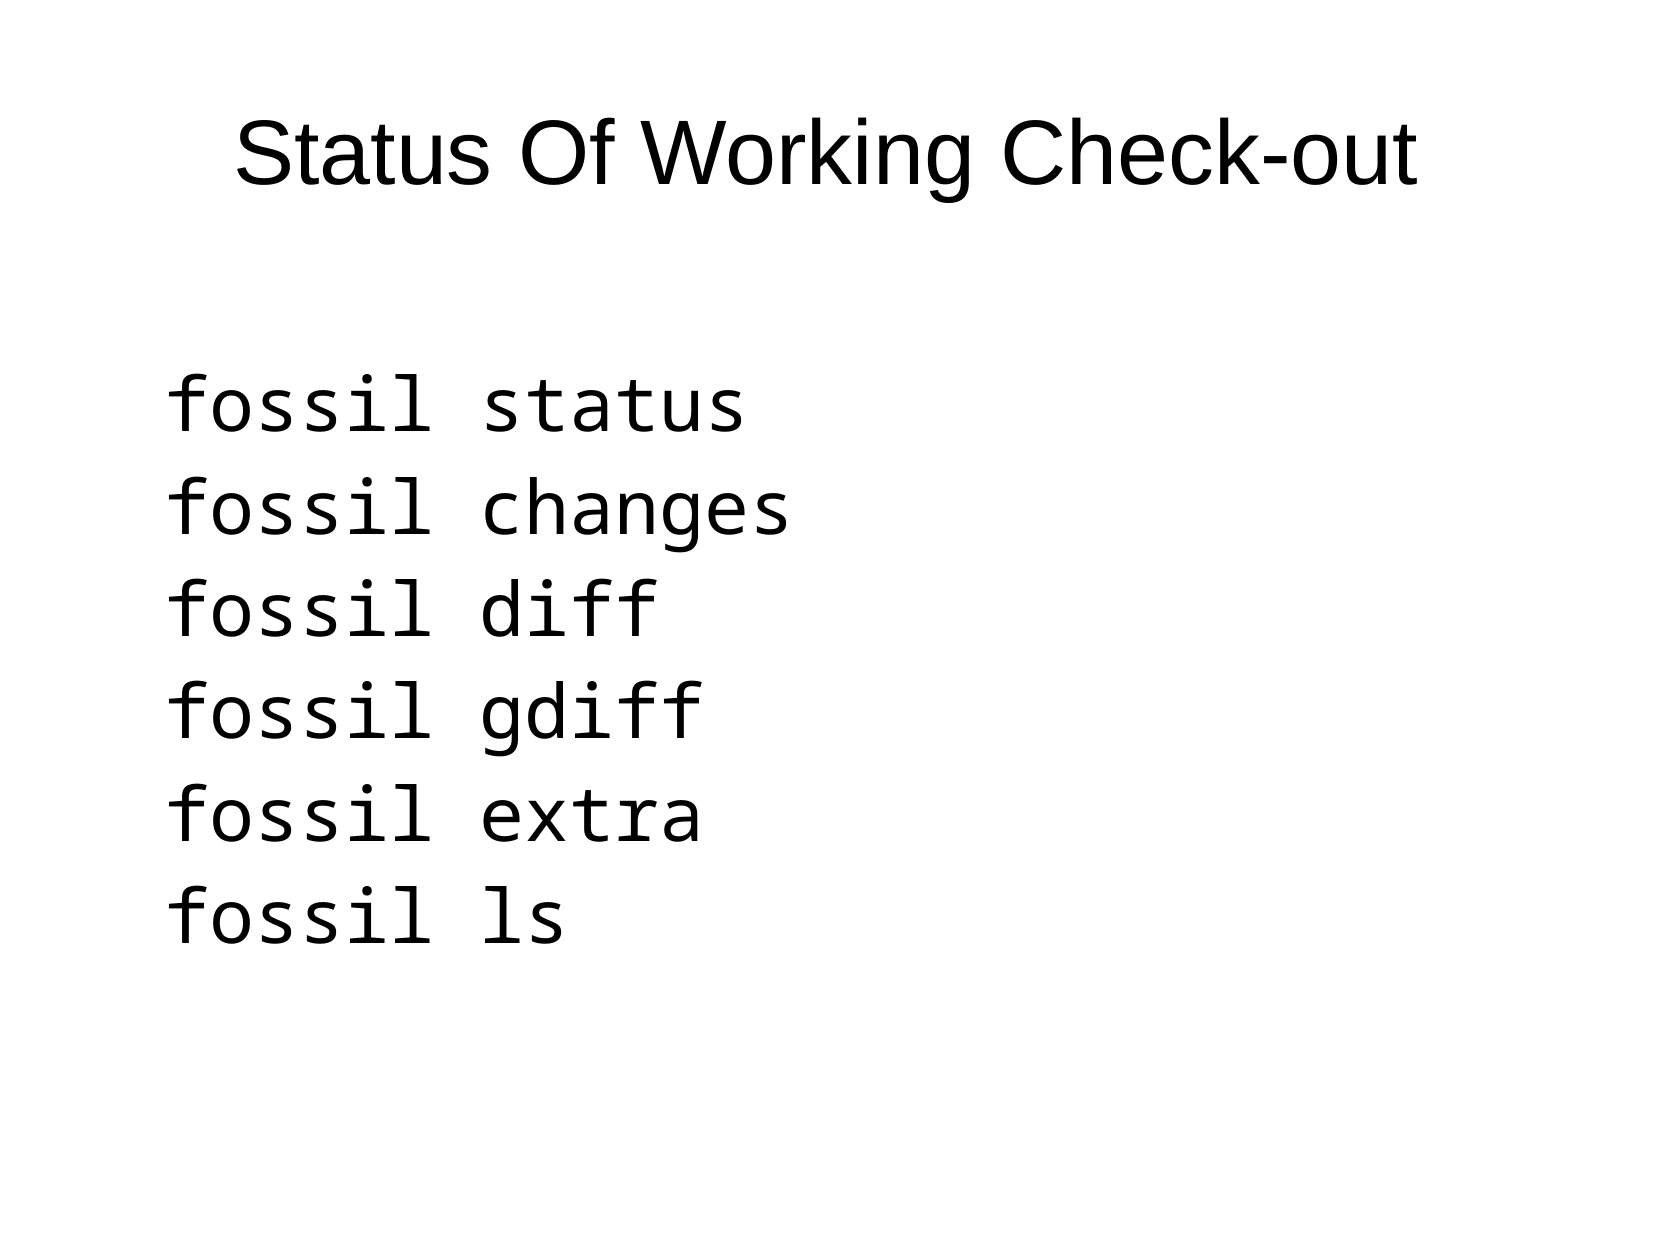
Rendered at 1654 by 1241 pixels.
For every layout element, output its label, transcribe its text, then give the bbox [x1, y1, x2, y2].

text_box fossil status fossil changes fossil diff fossil gdiff fossil extra fossil ls [149, 344, 955, 810]
title Status Of Working Check-out [82, 49, 1571, 257]
